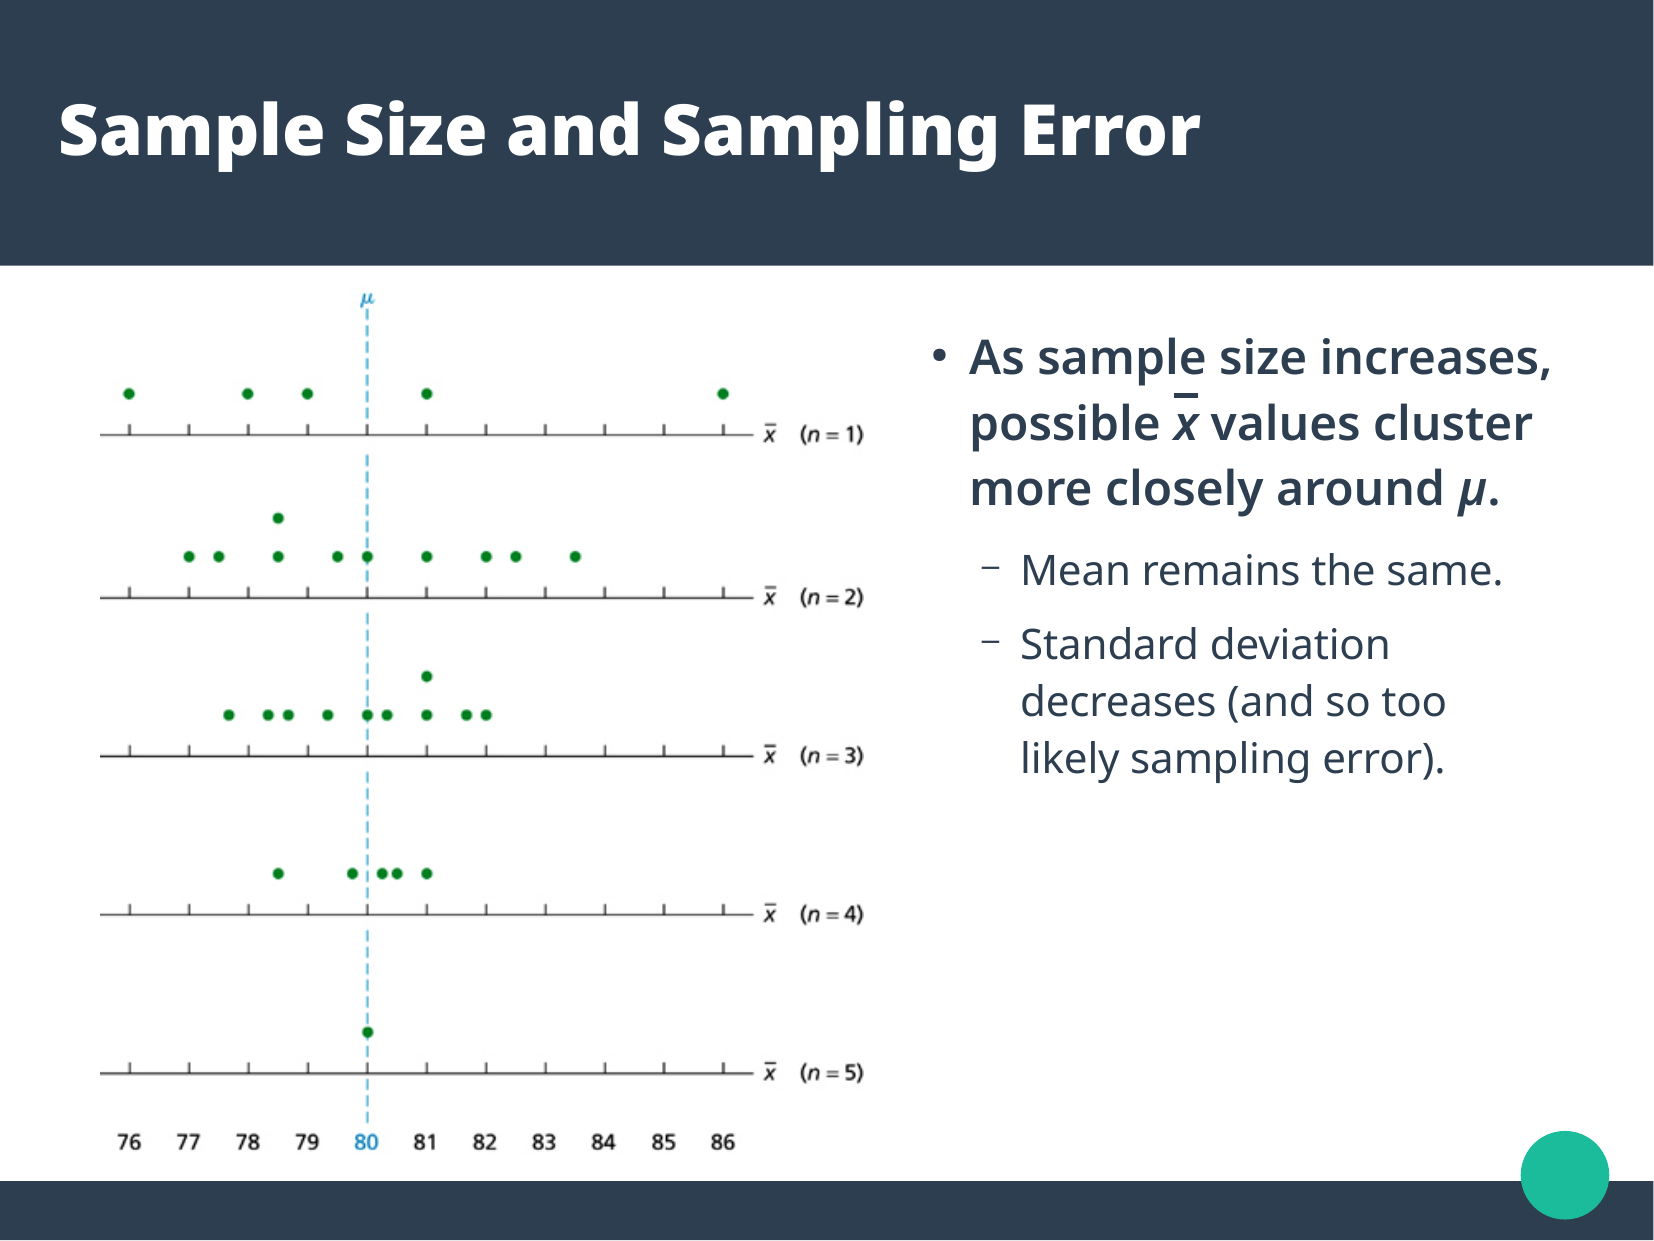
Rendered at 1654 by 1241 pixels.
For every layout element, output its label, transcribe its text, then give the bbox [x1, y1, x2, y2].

title Sample Size and Sampling Error [59, 49, 1595, 207]
picture [100, 286, 864, 1156]
list As sample size increases, possible x values cluster more closely around μ. Mean remains the same. Standard deviation decreases (and so too likely sampling error). [918, 323, 1565, 841]
